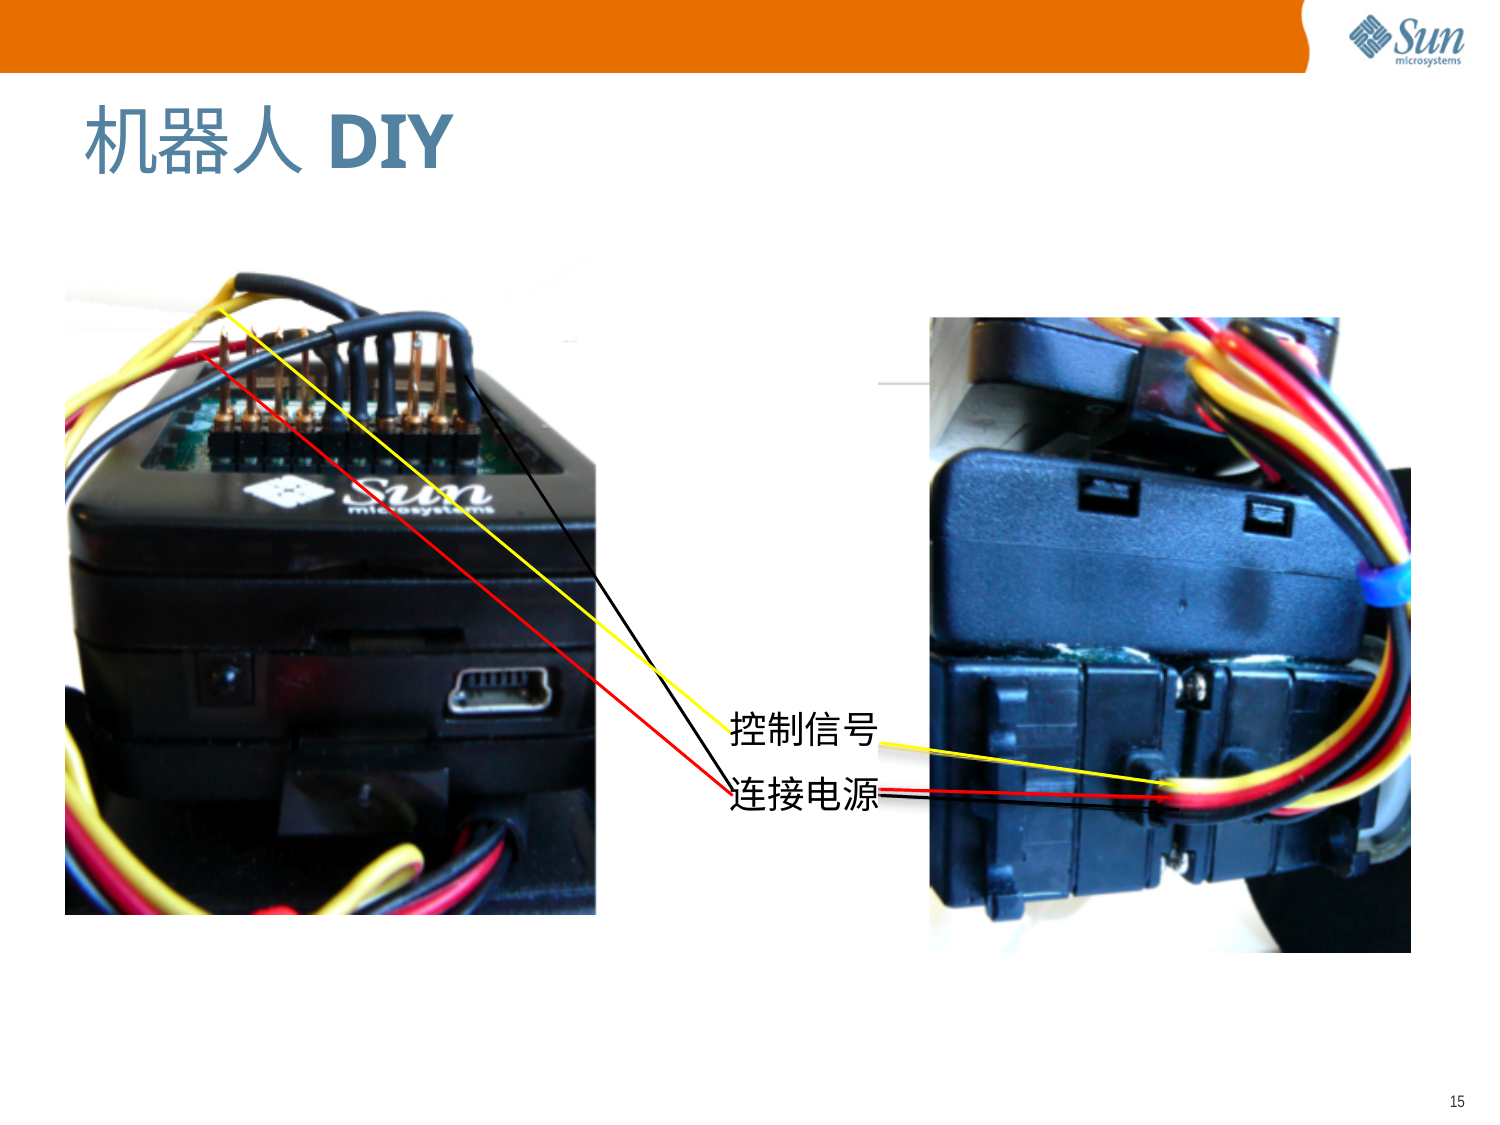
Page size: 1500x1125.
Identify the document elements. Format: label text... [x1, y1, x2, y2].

picture [0, 0, 1500, 73]
picture [65, 257, 598, 915]
text_box 连接电源 [730, 774, 918, 826]
text_box 控制信号 [730, 709, 878, 761]
title 机器人DIY [83, 94, 1446, 199]
picture [878, 316, 1411, 953]
